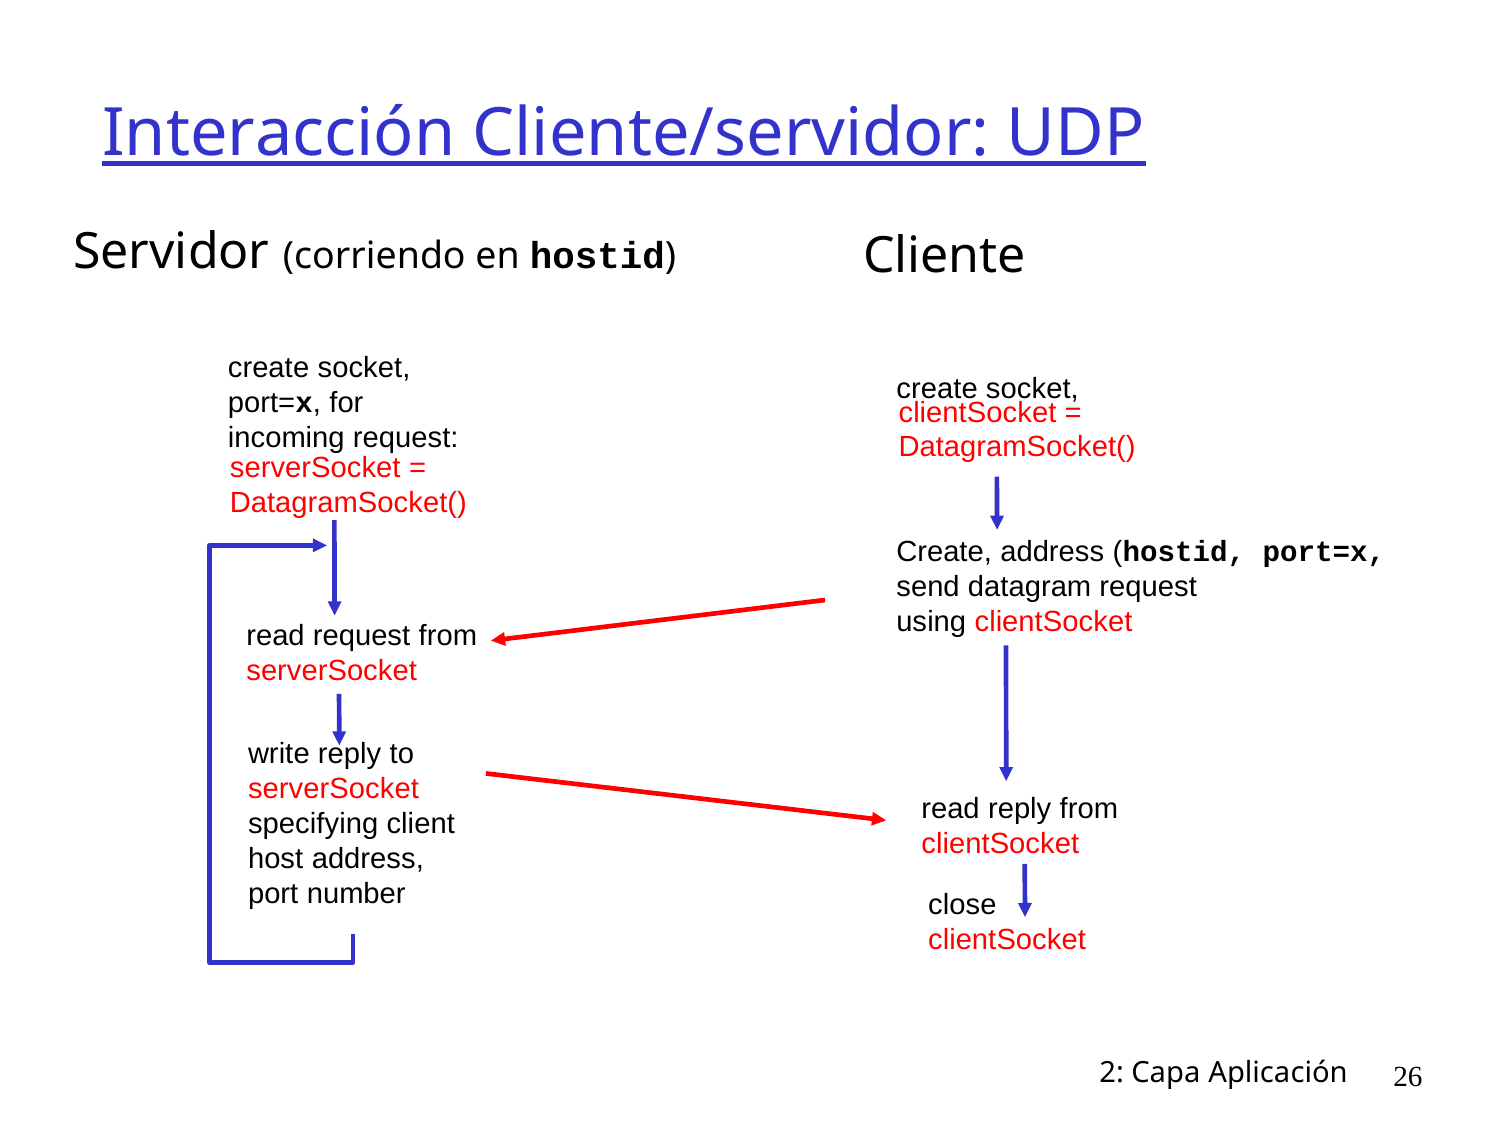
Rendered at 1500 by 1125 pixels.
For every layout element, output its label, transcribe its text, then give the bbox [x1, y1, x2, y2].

text_box read request from serverSocket [231, 608, 493, 695]
title Interacción Cliente/servidor: UDP [87, 37, 1363, 225]
text_box Cliente [848, 221, 1042, 291]
text_box Servidor (corriendo en hostid)‏ [58, 217, 692, 288]
text_box create socket, port=x, for incoming request: [213, 340, 475, 462]
text_box serverSocket = DatagramSocket()‏ [215, 440, 483, 527]
text_box read reply from clientSocket [906, 781, 1134, 868]
text_box close clientSocket [913, 877, 1102, 963]
text_box write reply to serverSocket specifying client host address, port number [233, 726, 471, 918]
text_box Create, address (hostid, port=x, send datagram request using clientSocket [881, 524, 1401, 645]
text_box clientSocket = DatagramSocket()‏ [883, 384, 1152, 471]
text_box create socket, [881, 361, 1095, 448]
